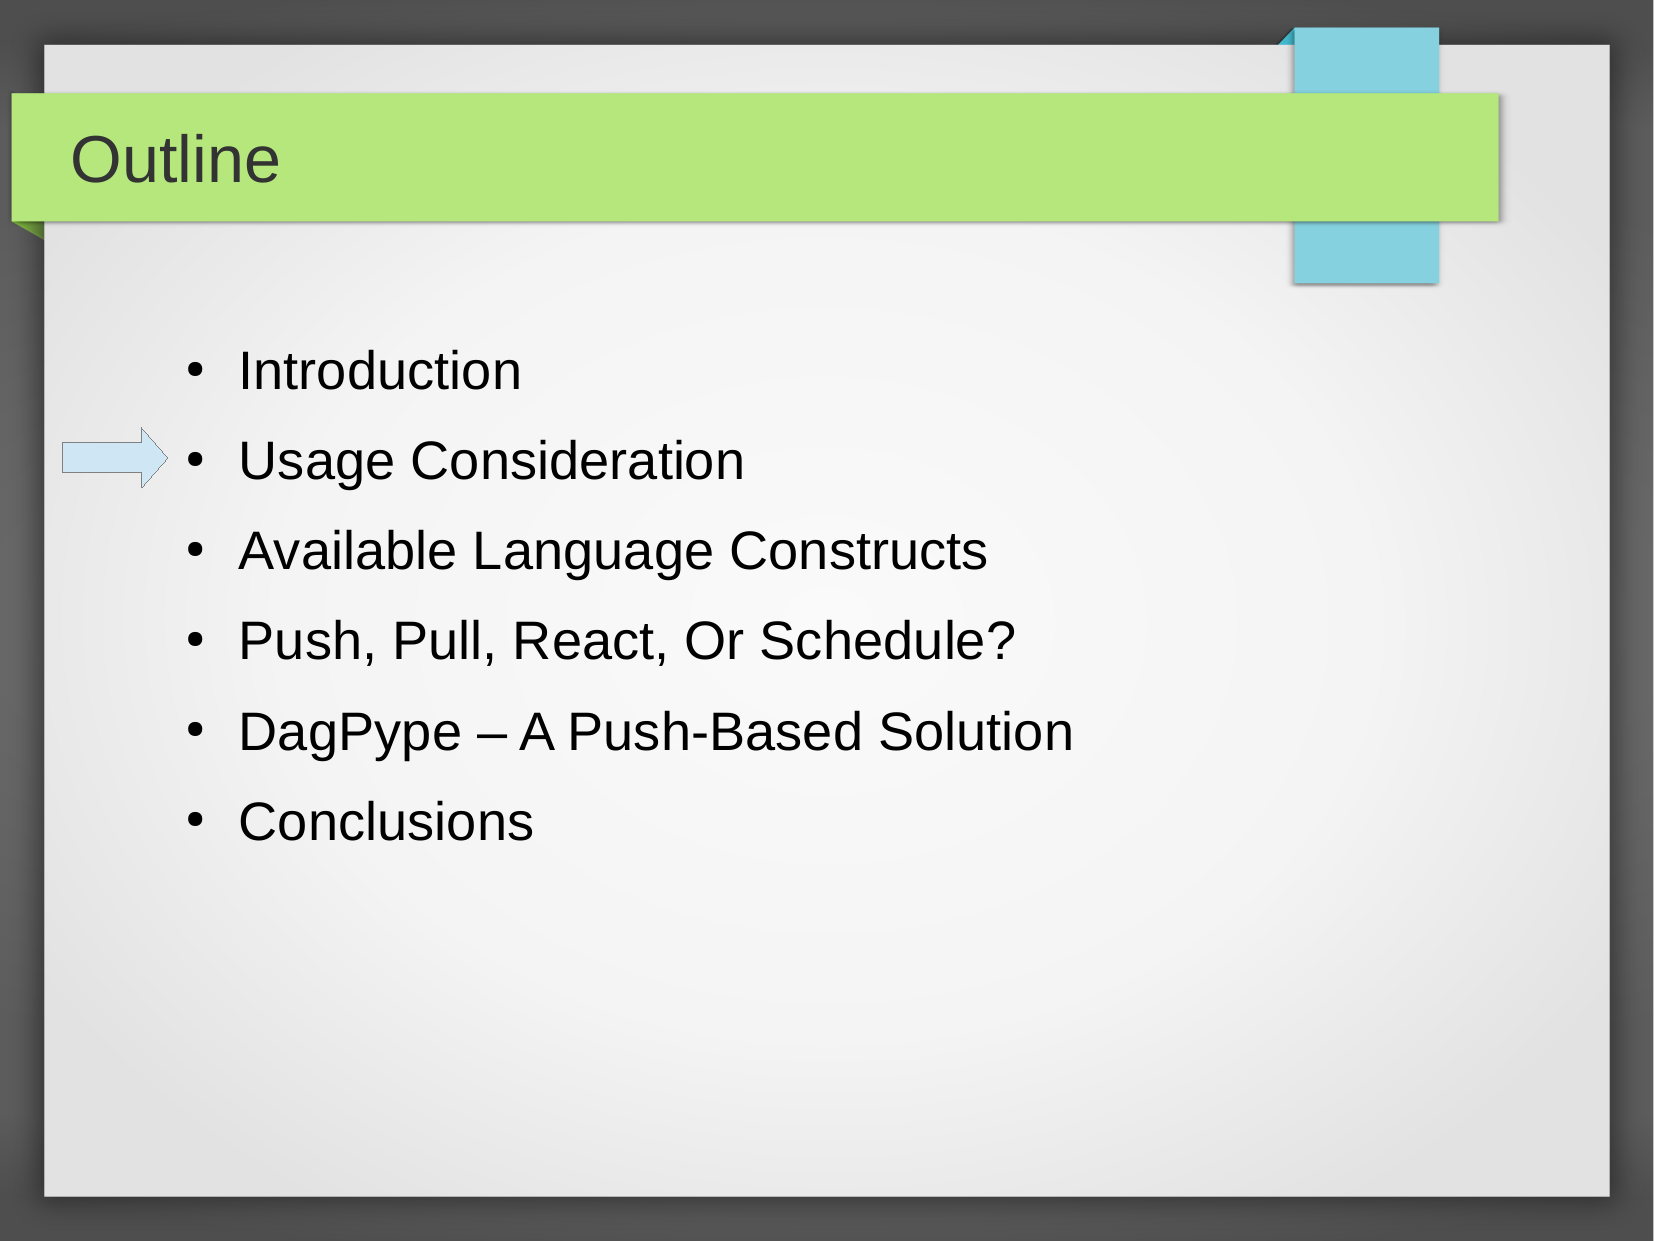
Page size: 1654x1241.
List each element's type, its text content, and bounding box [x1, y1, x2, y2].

text_box [62, 427, 168, 488]
picture [0, 0, 1654, 1241]
title Outline [70, 106, 1229, 213]
list Introduction Usage Consideration Available Language Constructs Push, Pull, React, Or Schedule? DagPype – A Push-Based Solution Conclusions [167, 340, 1623, 1060]
